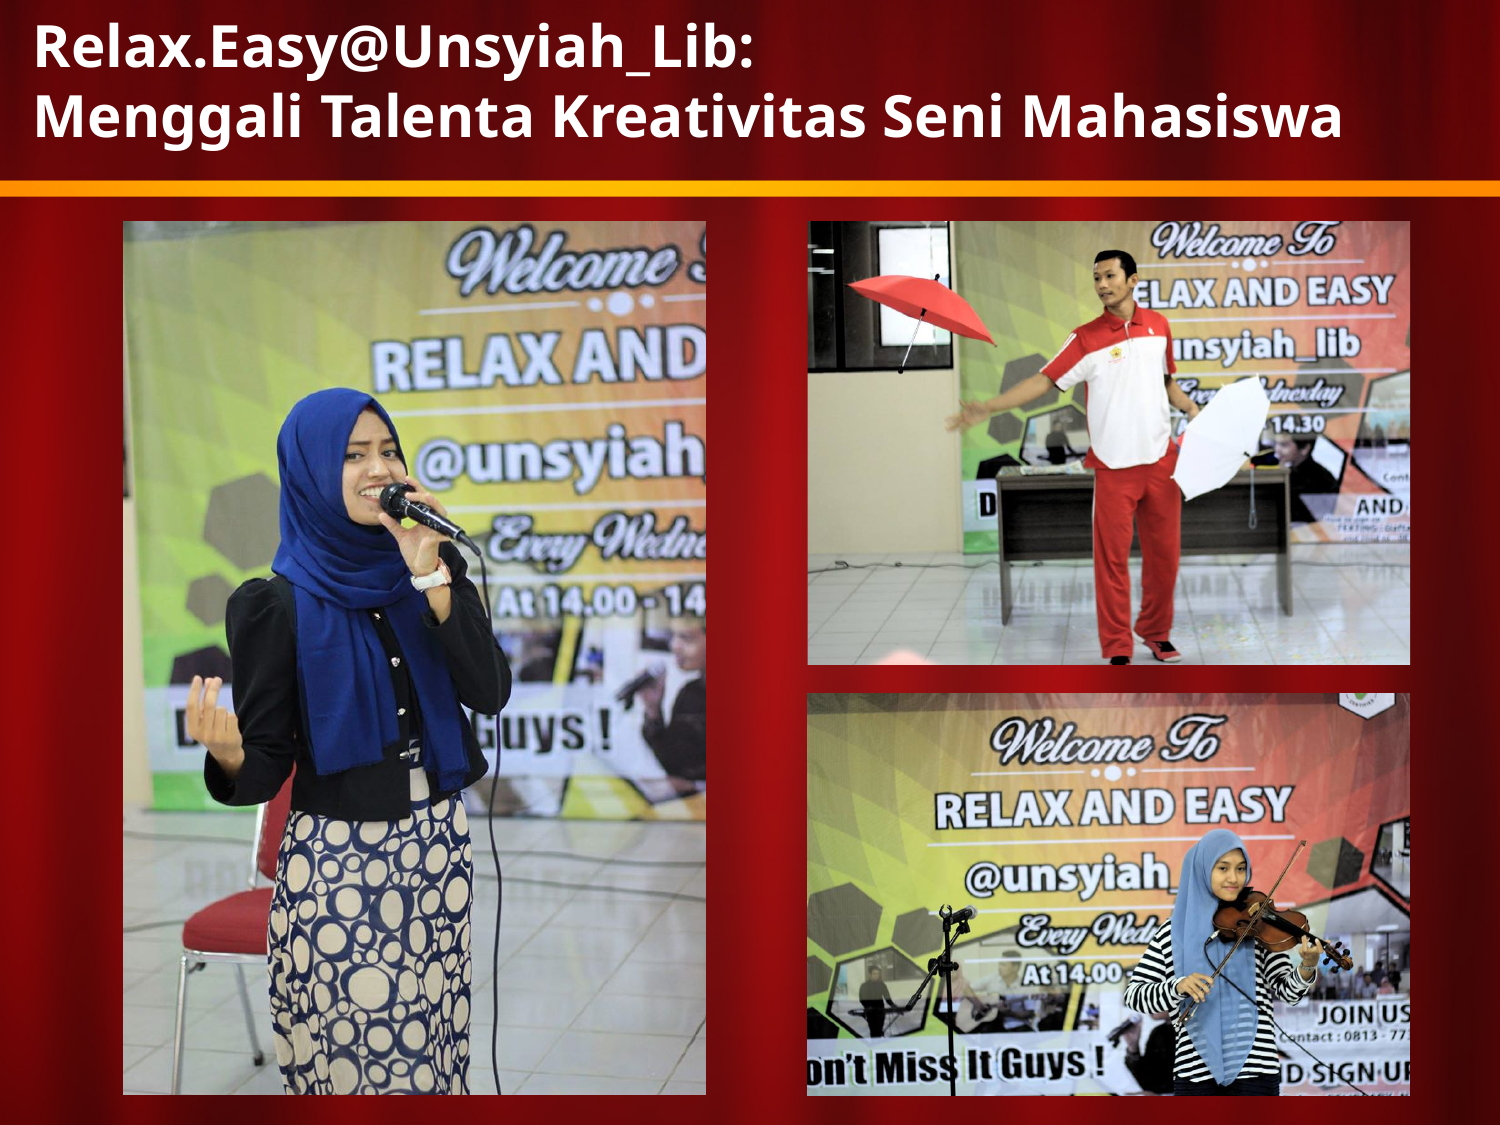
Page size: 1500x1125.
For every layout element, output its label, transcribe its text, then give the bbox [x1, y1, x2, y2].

picture [0, 0, 1500, 1125]
title Relax.Easy@Unsyiah_Lib: Menggali Talenta Kreativitas Seni Mahasiswa [17, 31, 1471, 127]
